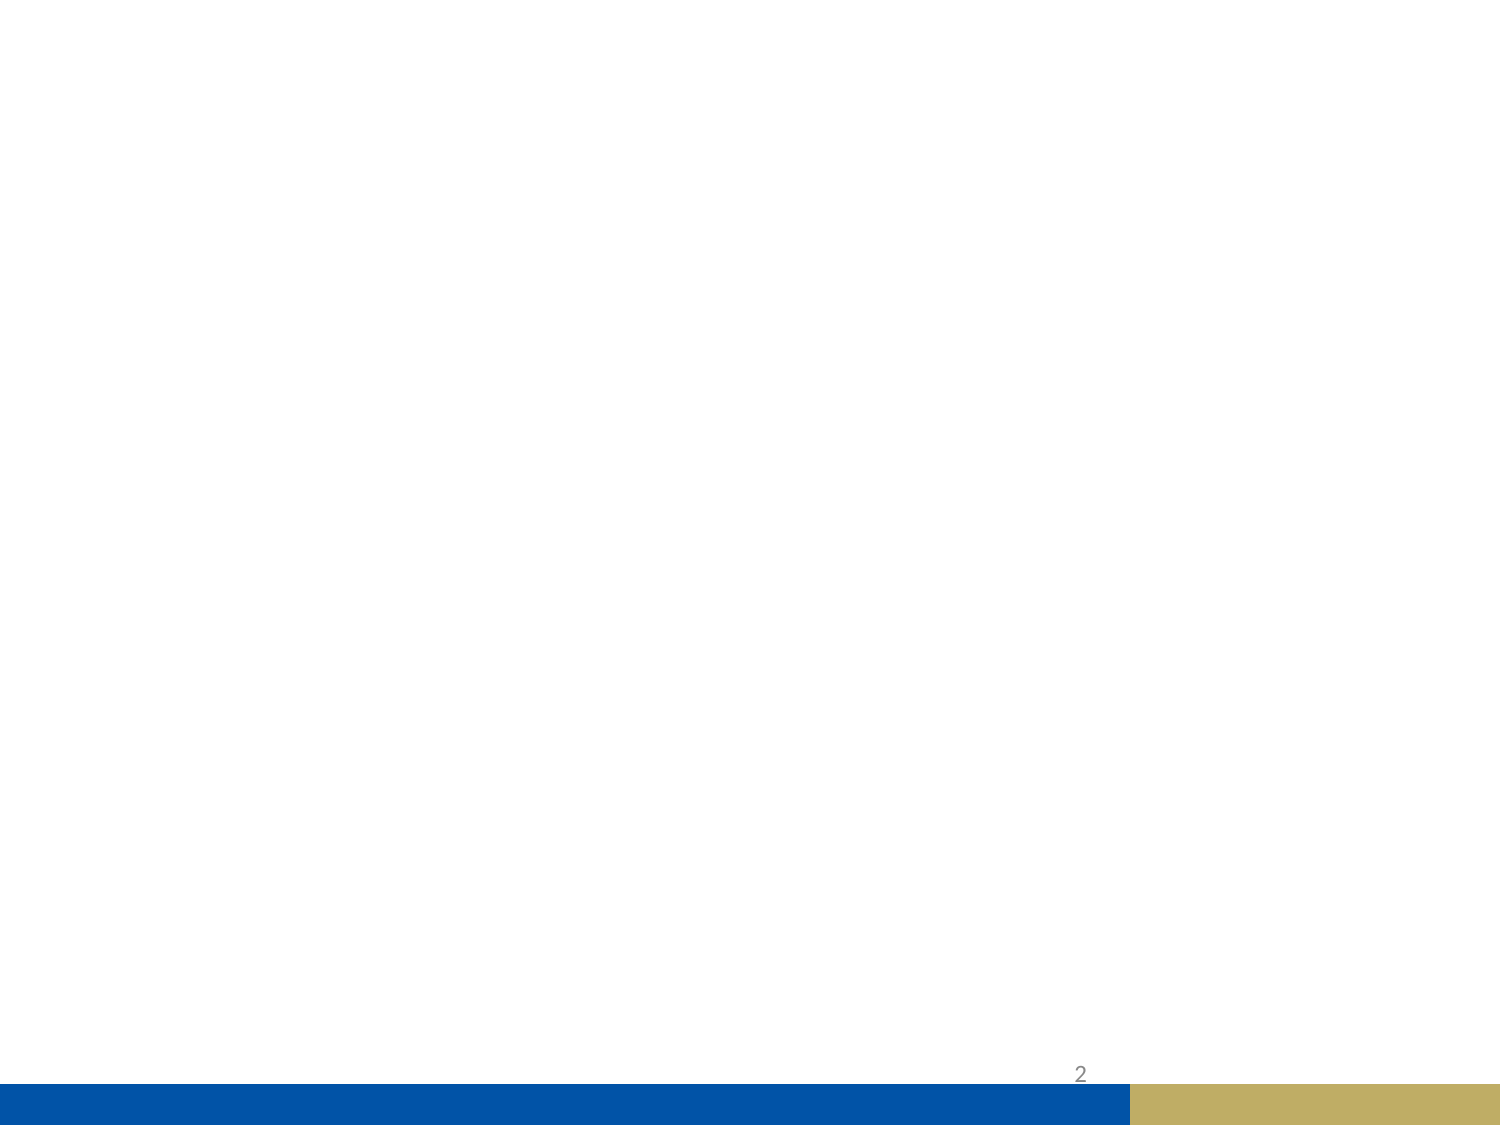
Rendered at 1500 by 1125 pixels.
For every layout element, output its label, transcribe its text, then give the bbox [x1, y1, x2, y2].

text_box 2 [1059, 1042, 1397, 1103]
